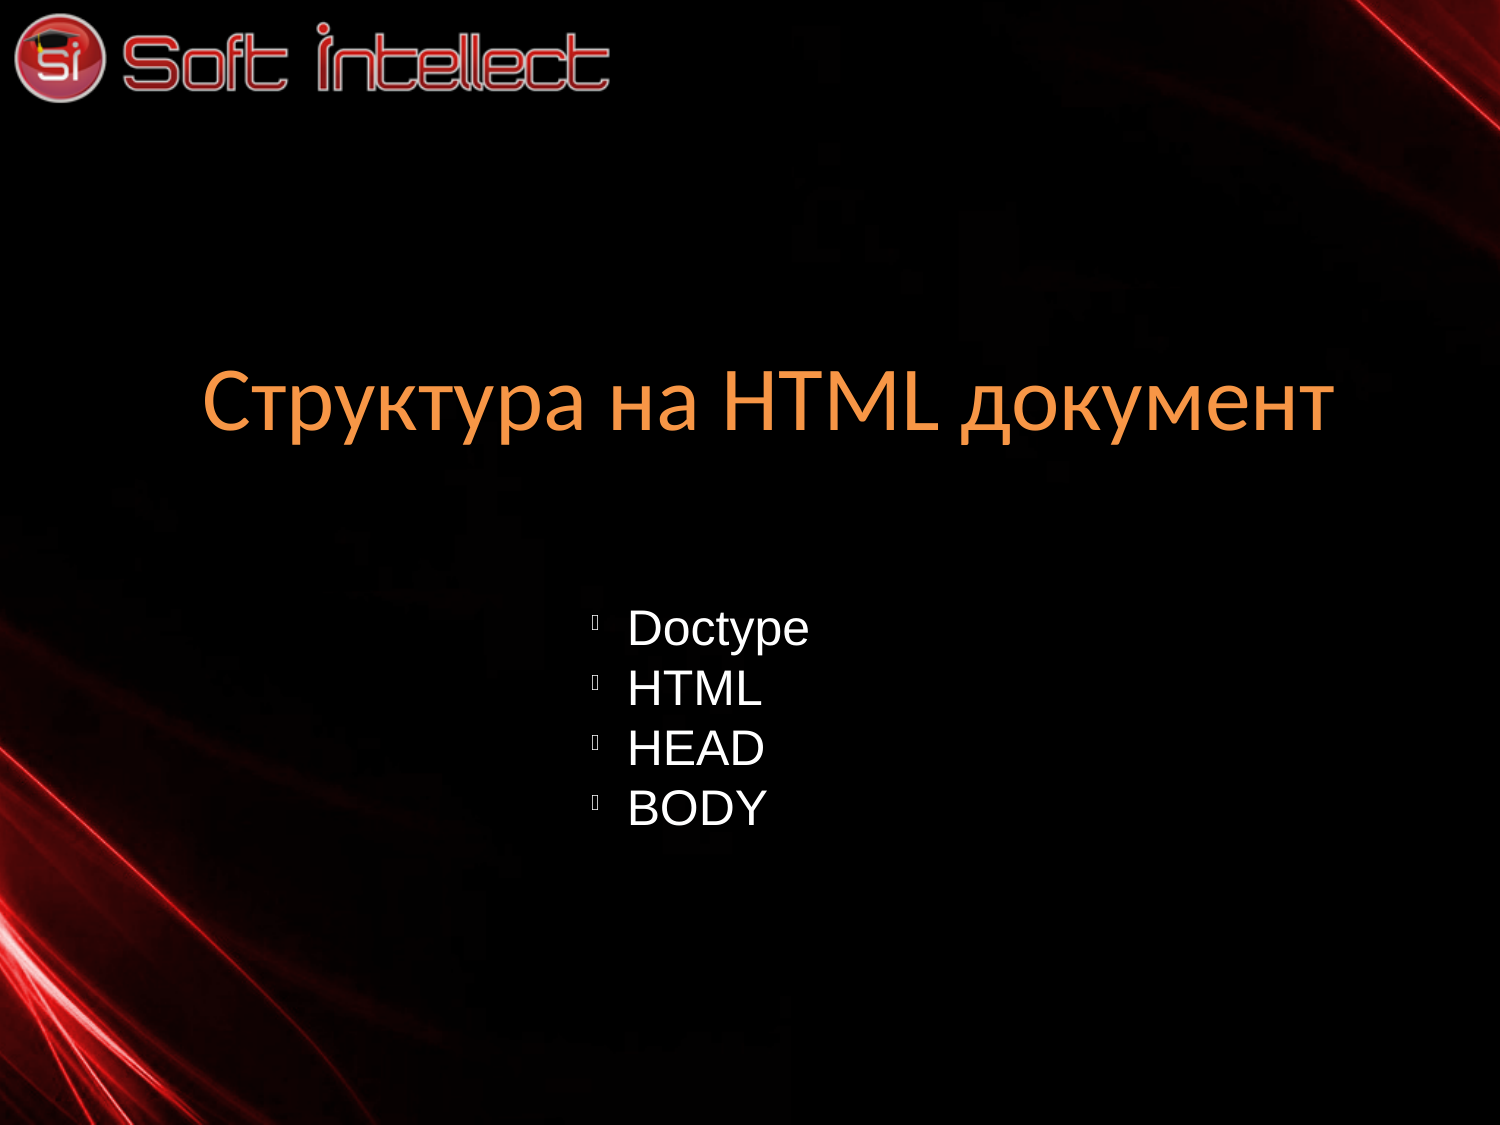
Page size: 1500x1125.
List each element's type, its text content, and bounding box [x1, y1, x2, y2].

text_box Doctype HTML HEAD BODY [576, 588, 825, 900]
text_box Структура на HTML документ [132, 273, 1407, 515]
picture [0, 0, 1500, 1125]
